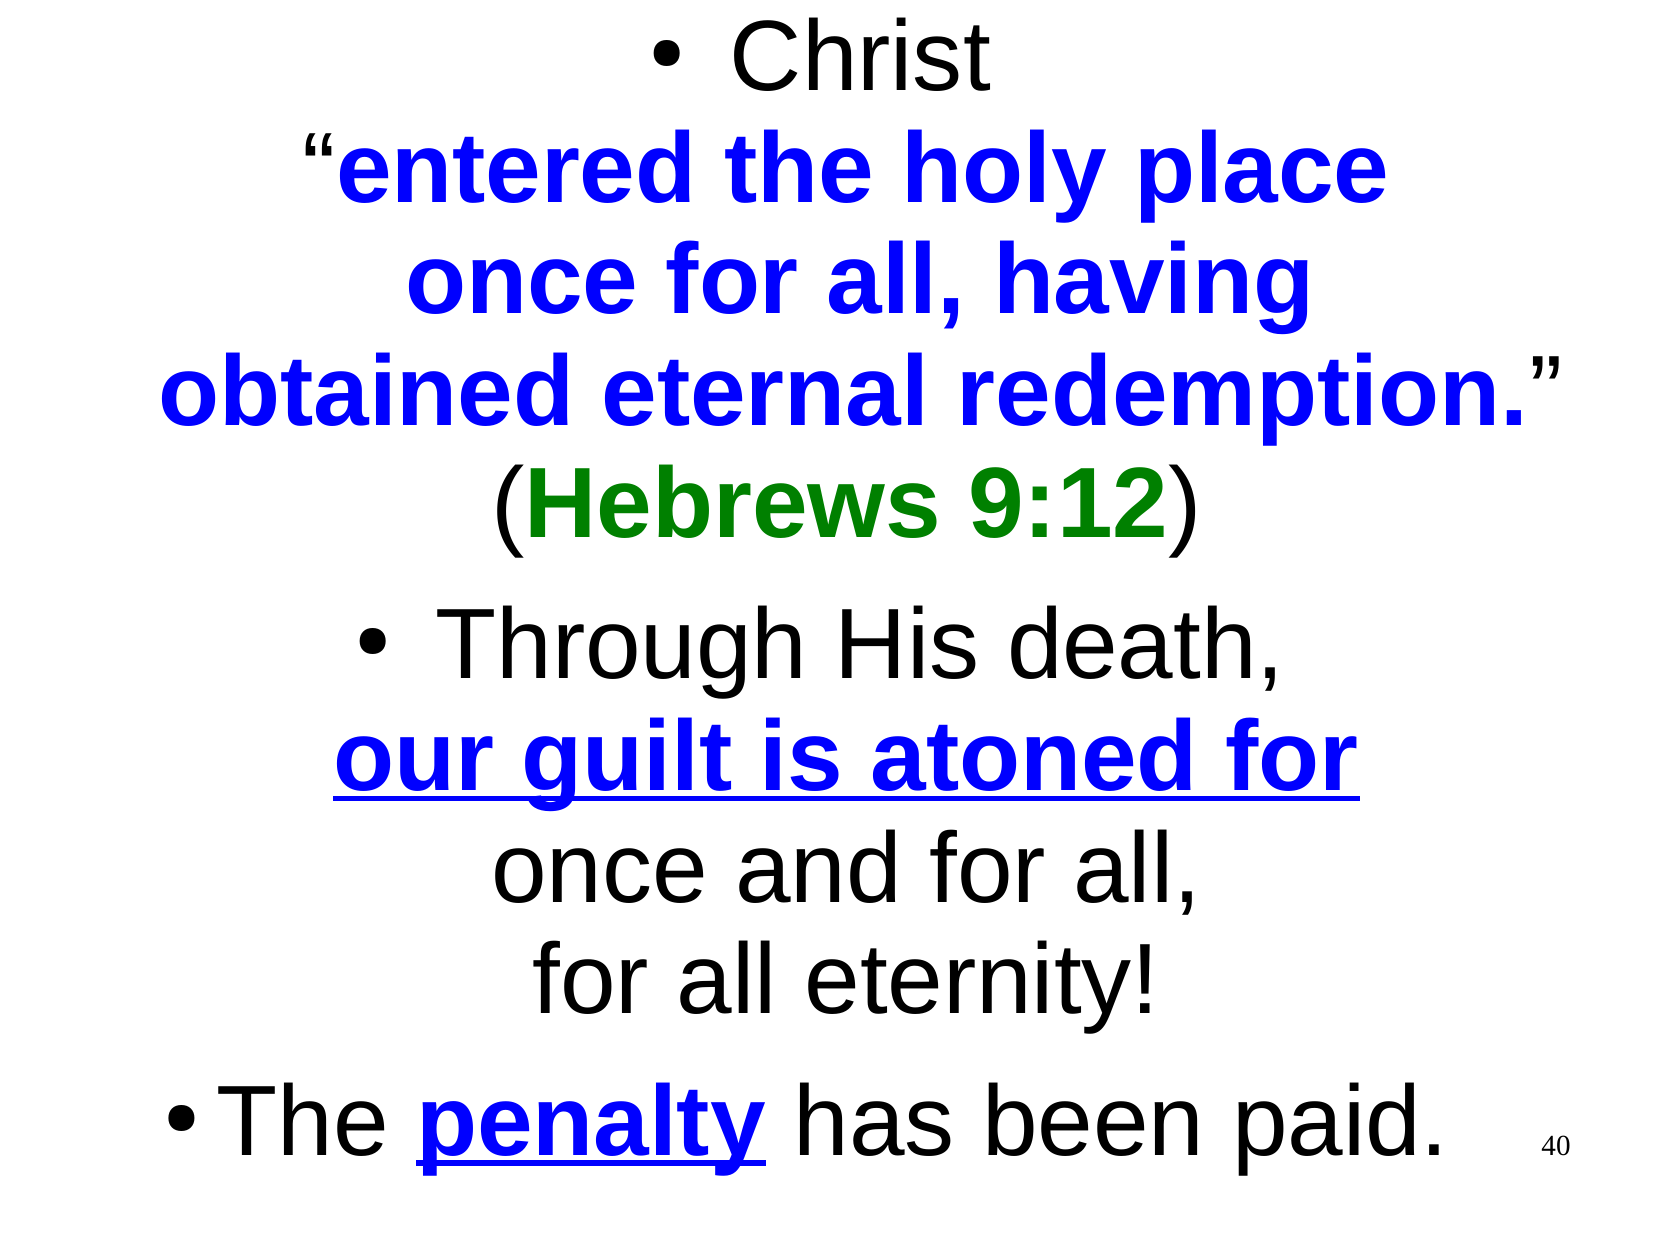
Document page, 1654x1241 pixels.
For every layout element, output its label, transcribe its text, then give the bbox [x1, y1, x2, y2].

list Christ “entered the holy place once for all, having obtained eternal redemption.” (Hebrews 9:12) Through His death, our guilt is atoned for once and for all, for all eternity! The penalty has been paid. [0, 0, 1651, 1238]
